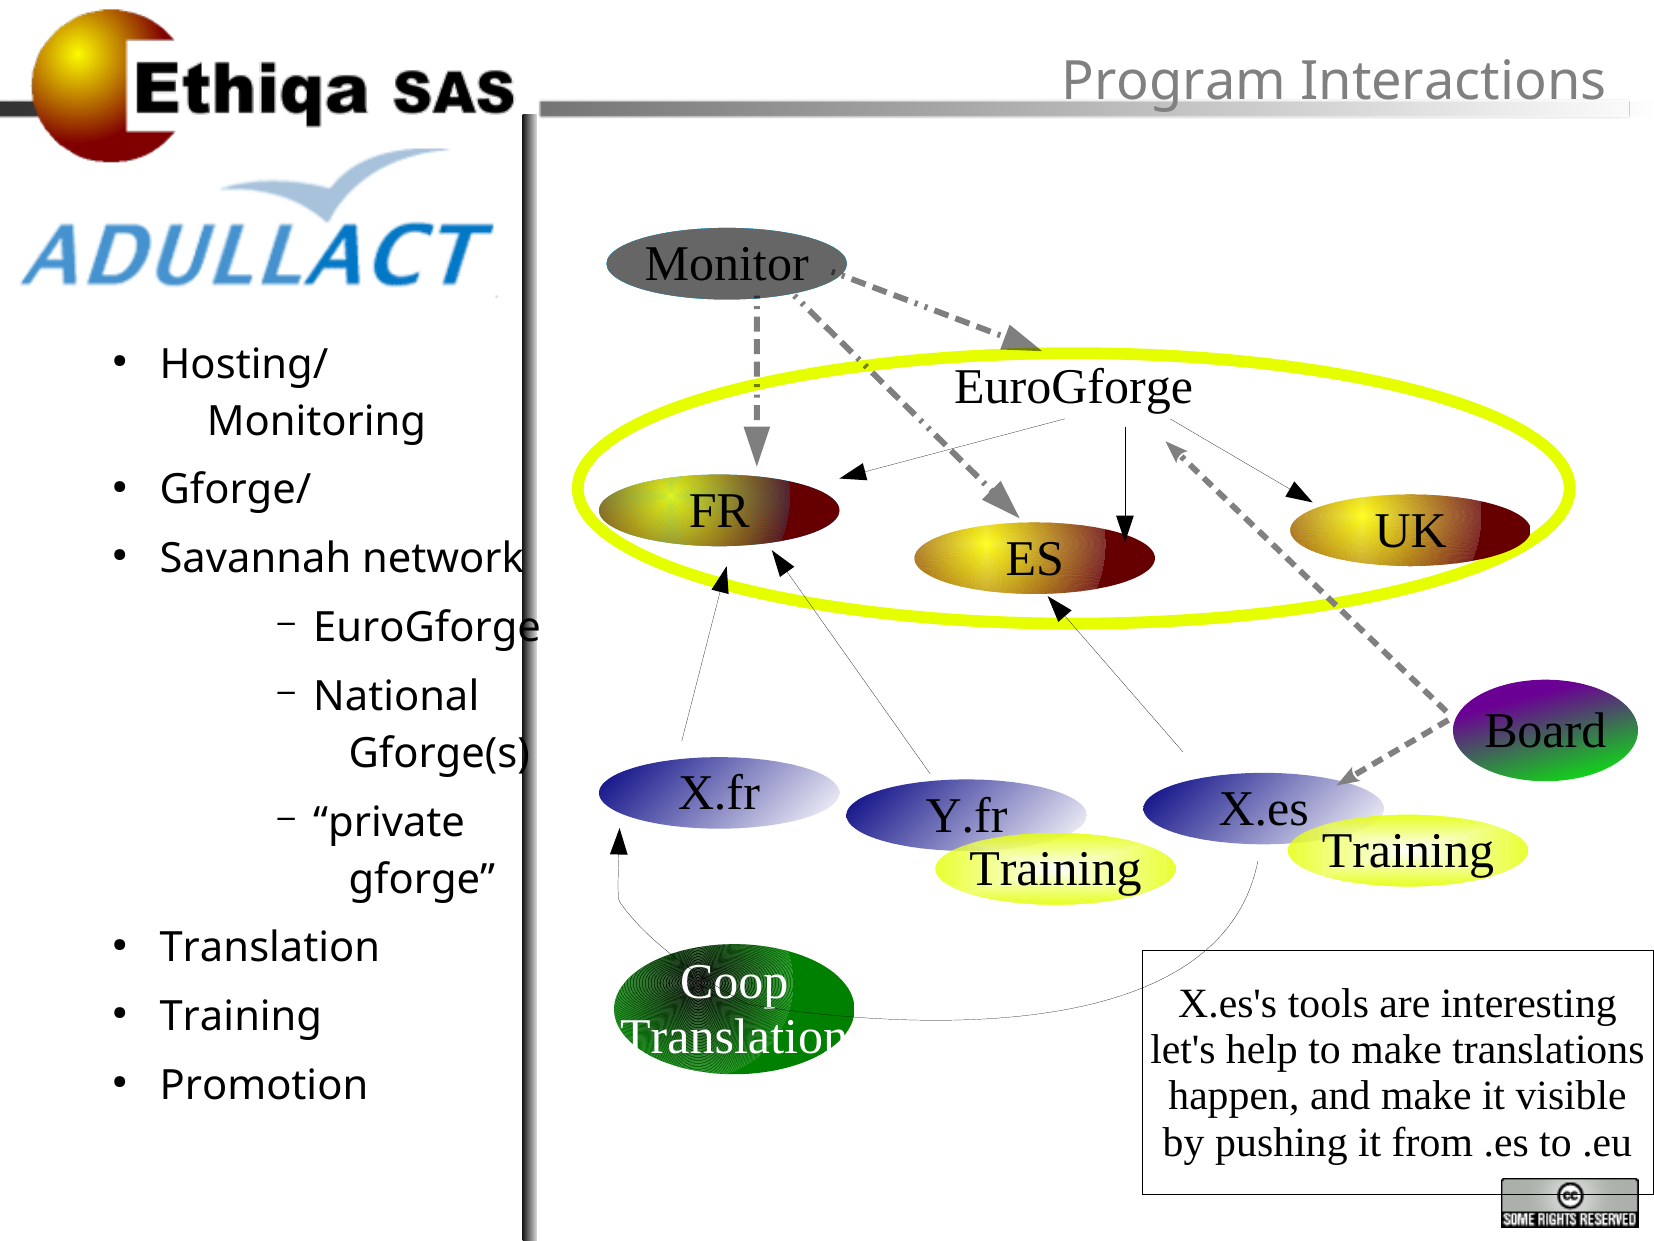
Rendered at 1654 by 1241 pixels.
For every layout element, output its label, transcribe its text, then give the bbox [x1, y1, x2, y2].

picture [1501, 1195, 1639, 1228]
text_box Board [1452, 679, 1639, 782]
text_box FR [598, 474, 840, 547]
text_box Training [1287, 814, 1529, 887]
text_box X.es [1143, 772, 1384, 845]
text_box Coop Translation [671, 944, 855, 1016]
title Program Interactions [353, 20, 1608, 136]
text_box Coop Translation [614, 954, 854, 1075]
text_box X.es's tools are interesting let's help to make translations happen, and make it visible by pushing it from .es to .eu [1142, 950, 1654, 1195]
text_box Hosting/Monitoring Gforge/ Savannah network EuroGforge National Gforge(s) “private gforge” Translation Training Promotion [0, 333, 546, 1220]
picture [0, 5, 1654, 298]
text_box Y.fr [846, 779, 1087, 851]
text_box Training [935, 833, 1176, 905]
text_box ES [914, 522, 1155, 594]
text_box EuroGforge [577, 353, 1570, 624]
text_box X.fr [598, 757, 840, 829]
text_box UK [1290, 494, 1531, 567]
text_box Monitor [606, 227, 847, 300]
